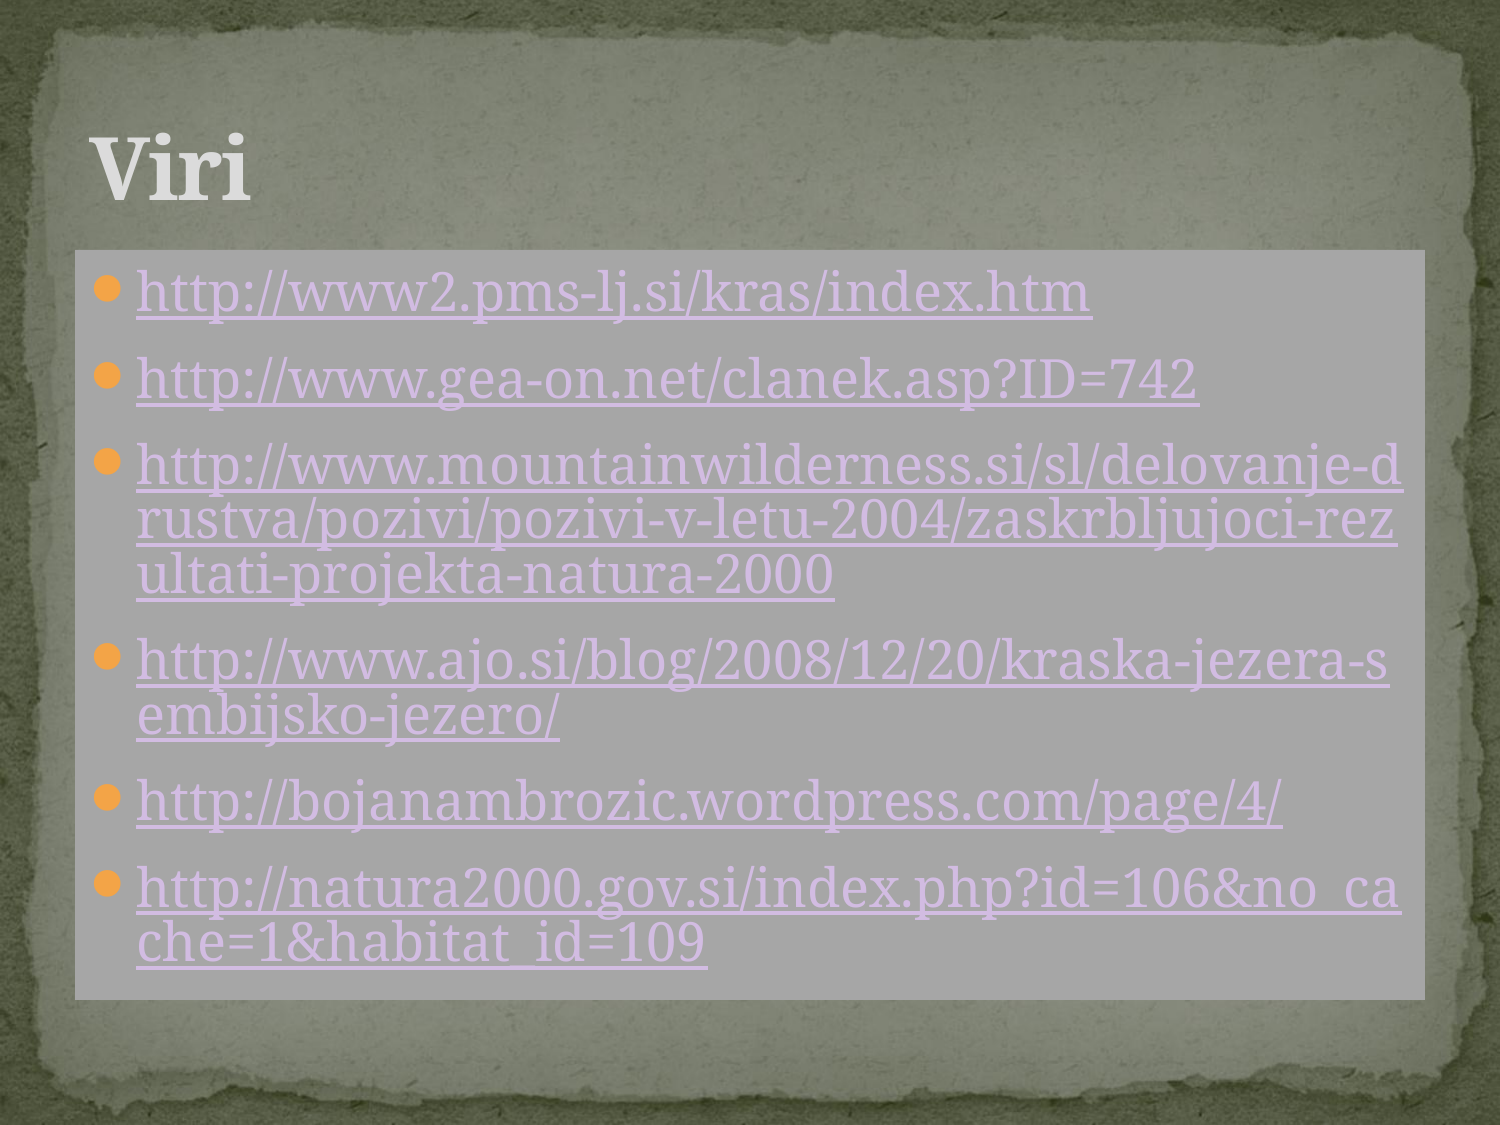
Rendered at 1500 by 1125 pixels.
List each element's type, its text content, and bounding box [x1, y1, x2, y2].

list http://www2.pms-lj.si/kras/index.htm http://www.gea-on.net/clanek.asp?ID=742 http://www.mountainwilderness.si/sl/delovanje-drustva/pozivi/pozivi-v-letu-2004/zaskrbljujoci-rezultati-projekta-natura-2000 http://www.ajo.si/blog/2008/12/20/kraska-jezera-sembijsko-jezero/ http://bojanambrozic.wordpress.com/page/4/ http://natura2000.gov.si/index.php?id=106&no_cache=1&habitat_id=109 [75, 249, 1425, 1000]
picture [0, 0, 1500, 1125]
title Viri [75, 24, 1425, 225]
